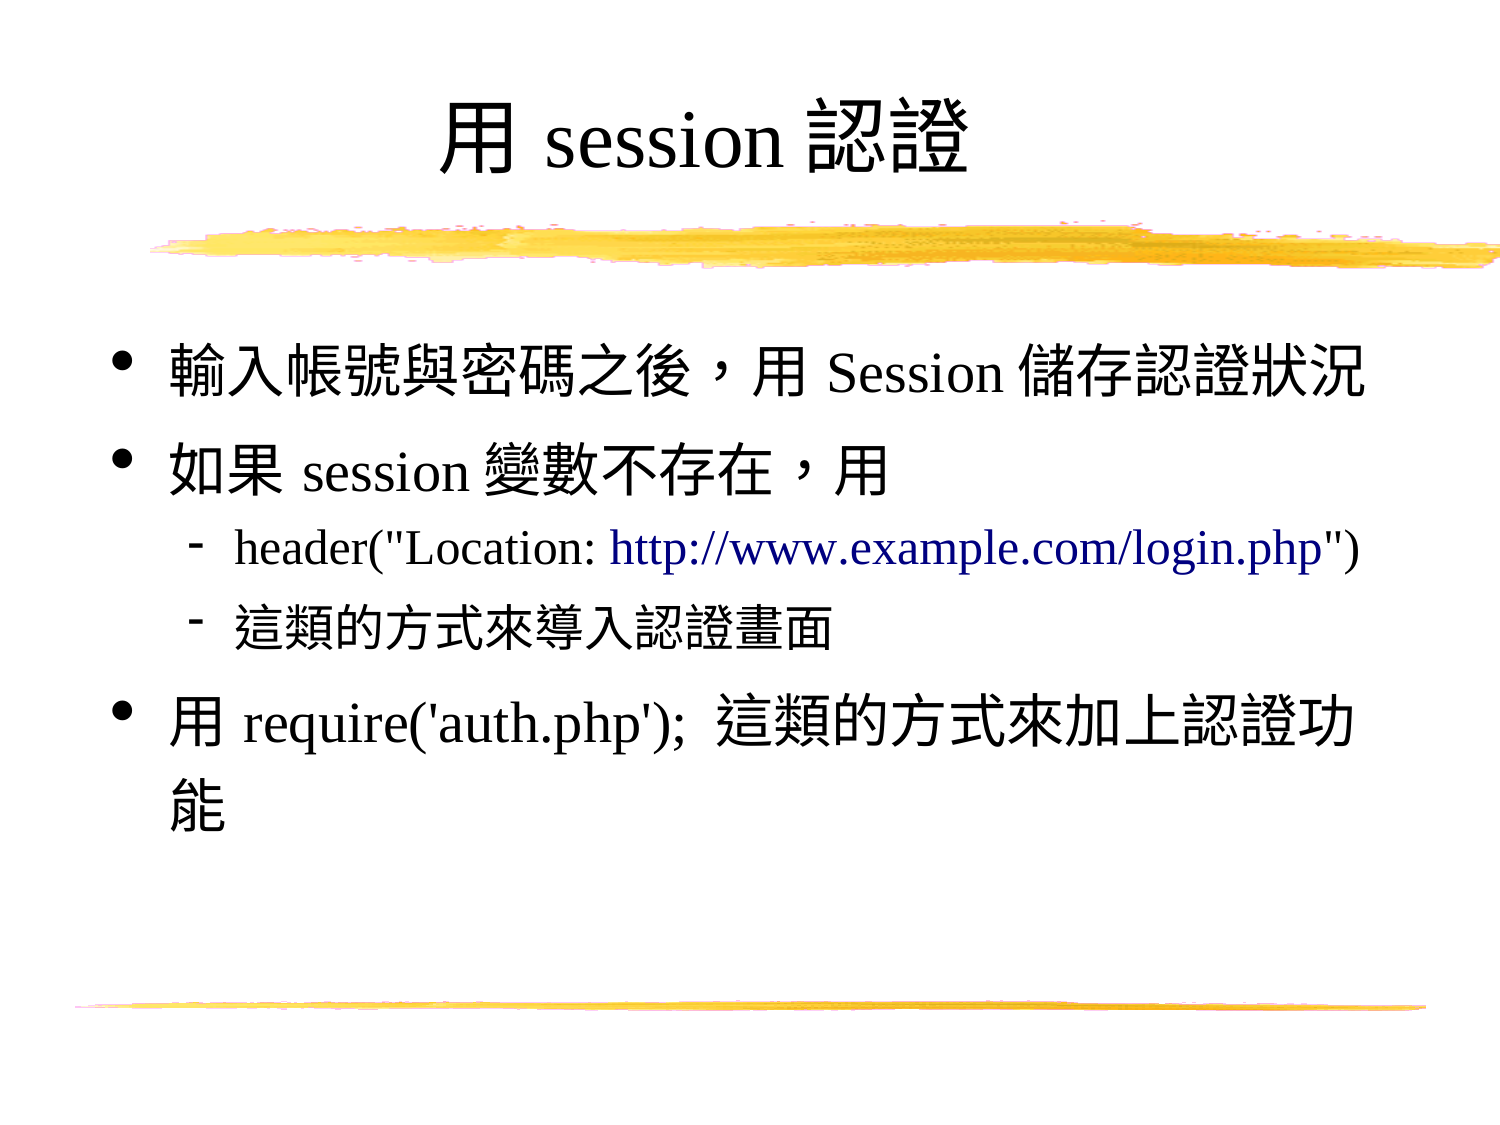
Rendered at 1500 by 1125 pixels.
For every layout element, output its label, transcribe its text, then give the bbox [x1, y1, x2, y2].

list 輸入帳號與密碼之後，用Session儲存認證狀況 如果session變數不存在，用 header("Location: http://www.example.com/login.php") 這類的方式來導入認證畫面 用require('auth.php'); 這類的方式來加上認證功能 [112, 324, 1388, 986]
title 用session認證 [66, 44, 1342, 218]
picture [150, 215, 1500, 279]
picture [75, 999, 1426, 1013]
